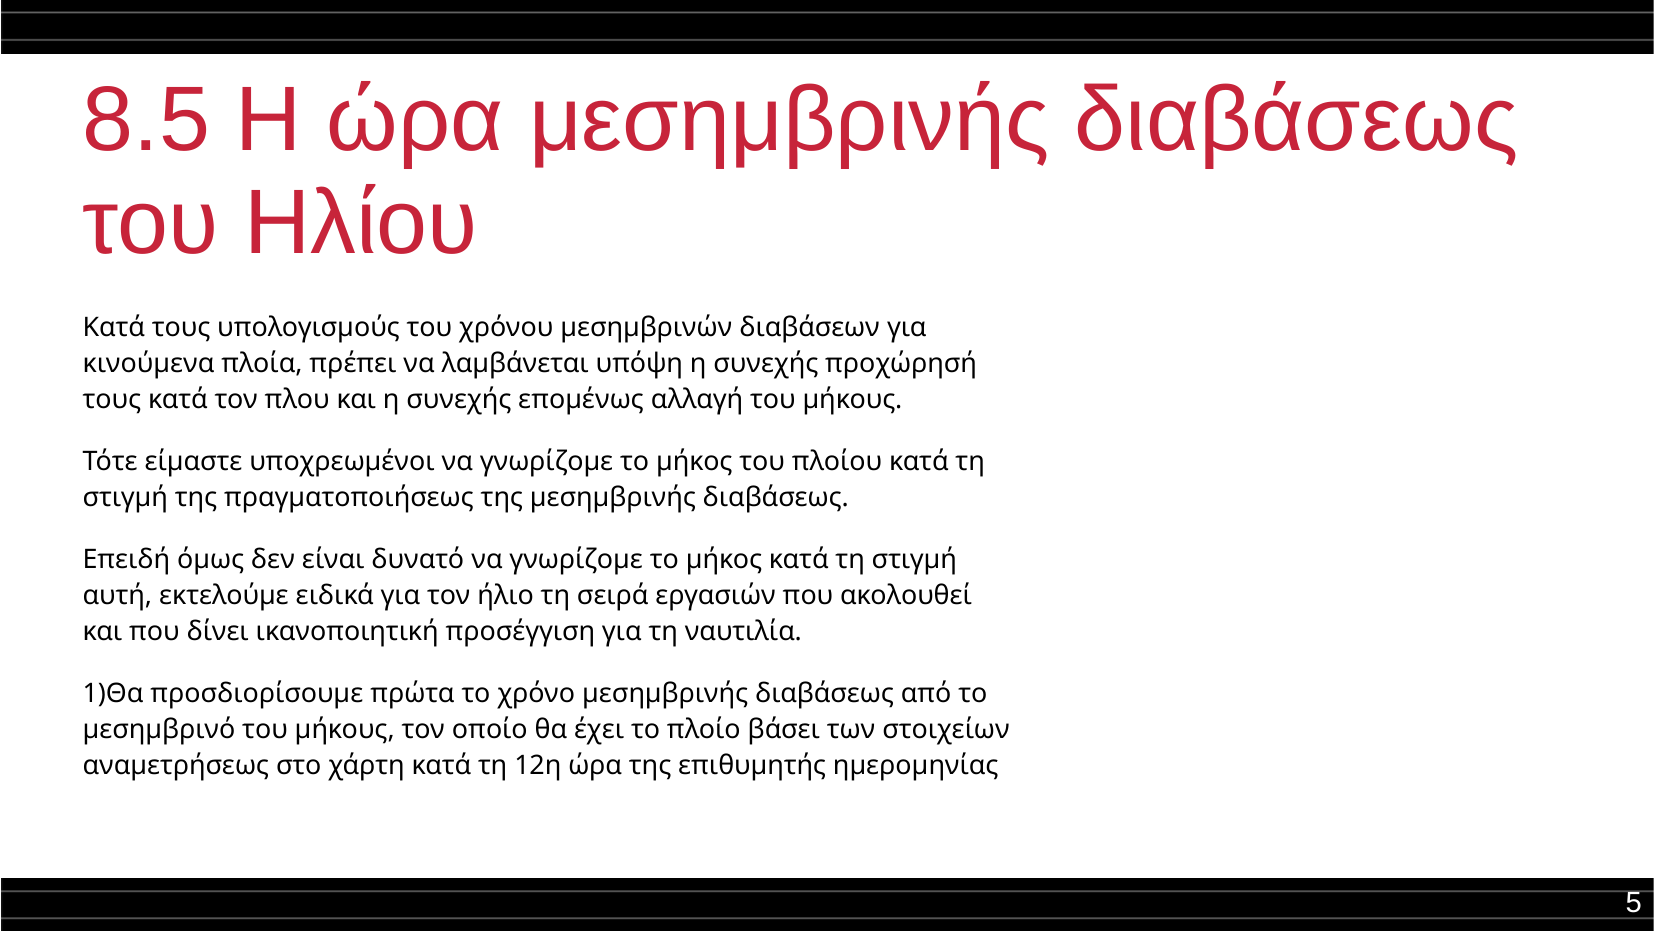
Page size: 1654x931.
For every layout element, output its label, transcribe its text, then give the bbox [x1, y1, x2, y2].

list Κατά τους υπολογισμούς του χρόνου μεσημβρινών διαβάσεων για κινούμενα πλοία, πρέπει να λαμβάνεται υπόψη η συνεχής προχώρησή τους κατά τον πλου και η συνεχής επομένως αλλαγή του μήκους. Τότε είμαστε υποχρεωμένοι να γνωρίζομε το μήκος του πλοίου κατά τη στιγμή της πραγματοποιήσεως της μεσημβρινής διαβάσεως. Επειδή όμως δεν είναι δυνατό να γνωρίζομε το μήκος κατά τη στιγμή αυτή, εκτελούμε ειδικά για τον ήλιο τη σειρά εργασιών που ακολουθεί και που δίνει ικανοποιητική προσέγγιση για τη ναυτιλία. 1)Θα προσδιορίσουμε πρώτα το χρόνο μεσημβρινής διαβάσεως από το μεσημβρινό του μήκους, τον οποίο θα έχει το πλοίο βάσει των στοιχείων αναμετρήσεως στο χάρτη κατά τη 12η ώρα της επιθυμητής ημερομηνίας [82, 271, 1013, 826]
picture [1, 878, 1654, 931]
title 8.5 H ώρα μεσημβρινής διαβάσεως του Ηλίου [82, 67, 1571, 273]
picture [1, 0, 1654, 54]
